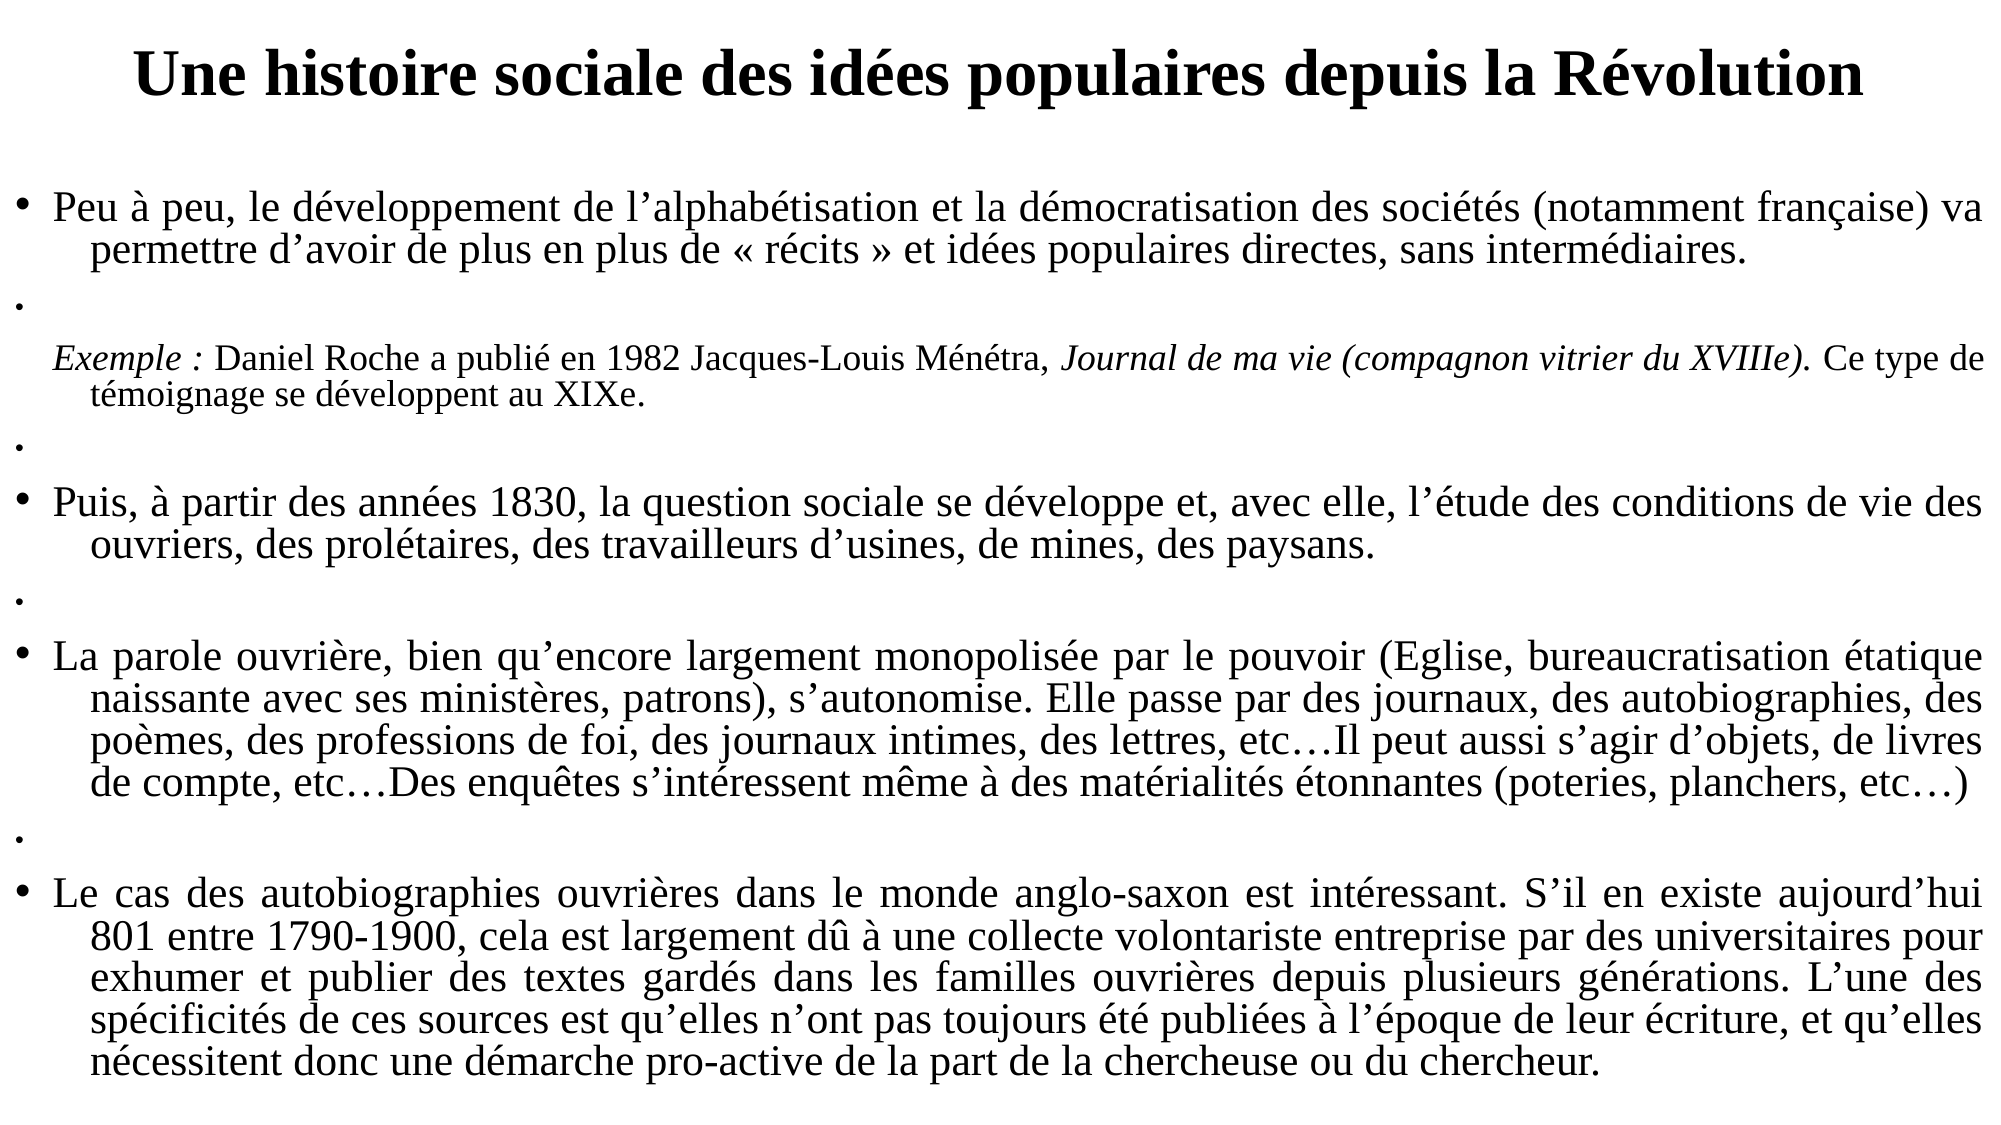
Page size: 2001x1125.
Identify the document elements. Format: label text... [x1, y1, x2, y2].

list Peu à peu, le développement de l’alphabétisation et la démocratisation des sociétés (notamment française) va permettre d’avoir de plus en plus de « récits » et idées populaires directes, sans intermédiaires. Exemple : Daniel Roche a publié en 1982 Jacques-Louis Ménétra, Journal de ma vie (compagnon vitrier du XVIIIe). Ce type de témoignage se développent au XIXe. Puis, à partir des années 1830, la question sociale se développe et, avec elle, l’étude des conditions de vie des ouvriers, des prolétaires, des travailleurs d’usines, de mines, des paysans. La parole ouvrière, bien qu’encore largement monopolisée par le pouvoir (Eglise, bureaucratisation étatique naissante avec ses ministères, patrons), s’autonomise. Elle passe par des journaux, des autobiographies, des poèmes, des professions de foi, des journaux intimes, des lettres, etc…Il peut aussi s’agir d’objets, de livres de compte, etc…Des enquêtes s’intéressent même à des matérialités étonnantes (poteries, planchers, etc…) Le cas des autobiographies ouvrières dans le monde anglo-saxon est intéressant. S’il en existe aujourd’hui 801 entre 1790-1900, cela est largement dû à une collecte volontariste entreprise par des universitaires pour exhumer et publier des textes gardés dans les familles ouvrières depuis plusieurs générations. L’une des spécificités de ces sources est qu’elles n’ont pas toujours été publiées à l’époque de leur écriture, et qu’elles nécessitent donc une démarche pro-active de la part de la chercheuse ou du chercheur. [0, 180, 2000, 1125]
title Une histoire sociale des idées populaires depuis la Révolution [0, 0, 2000, 147]
